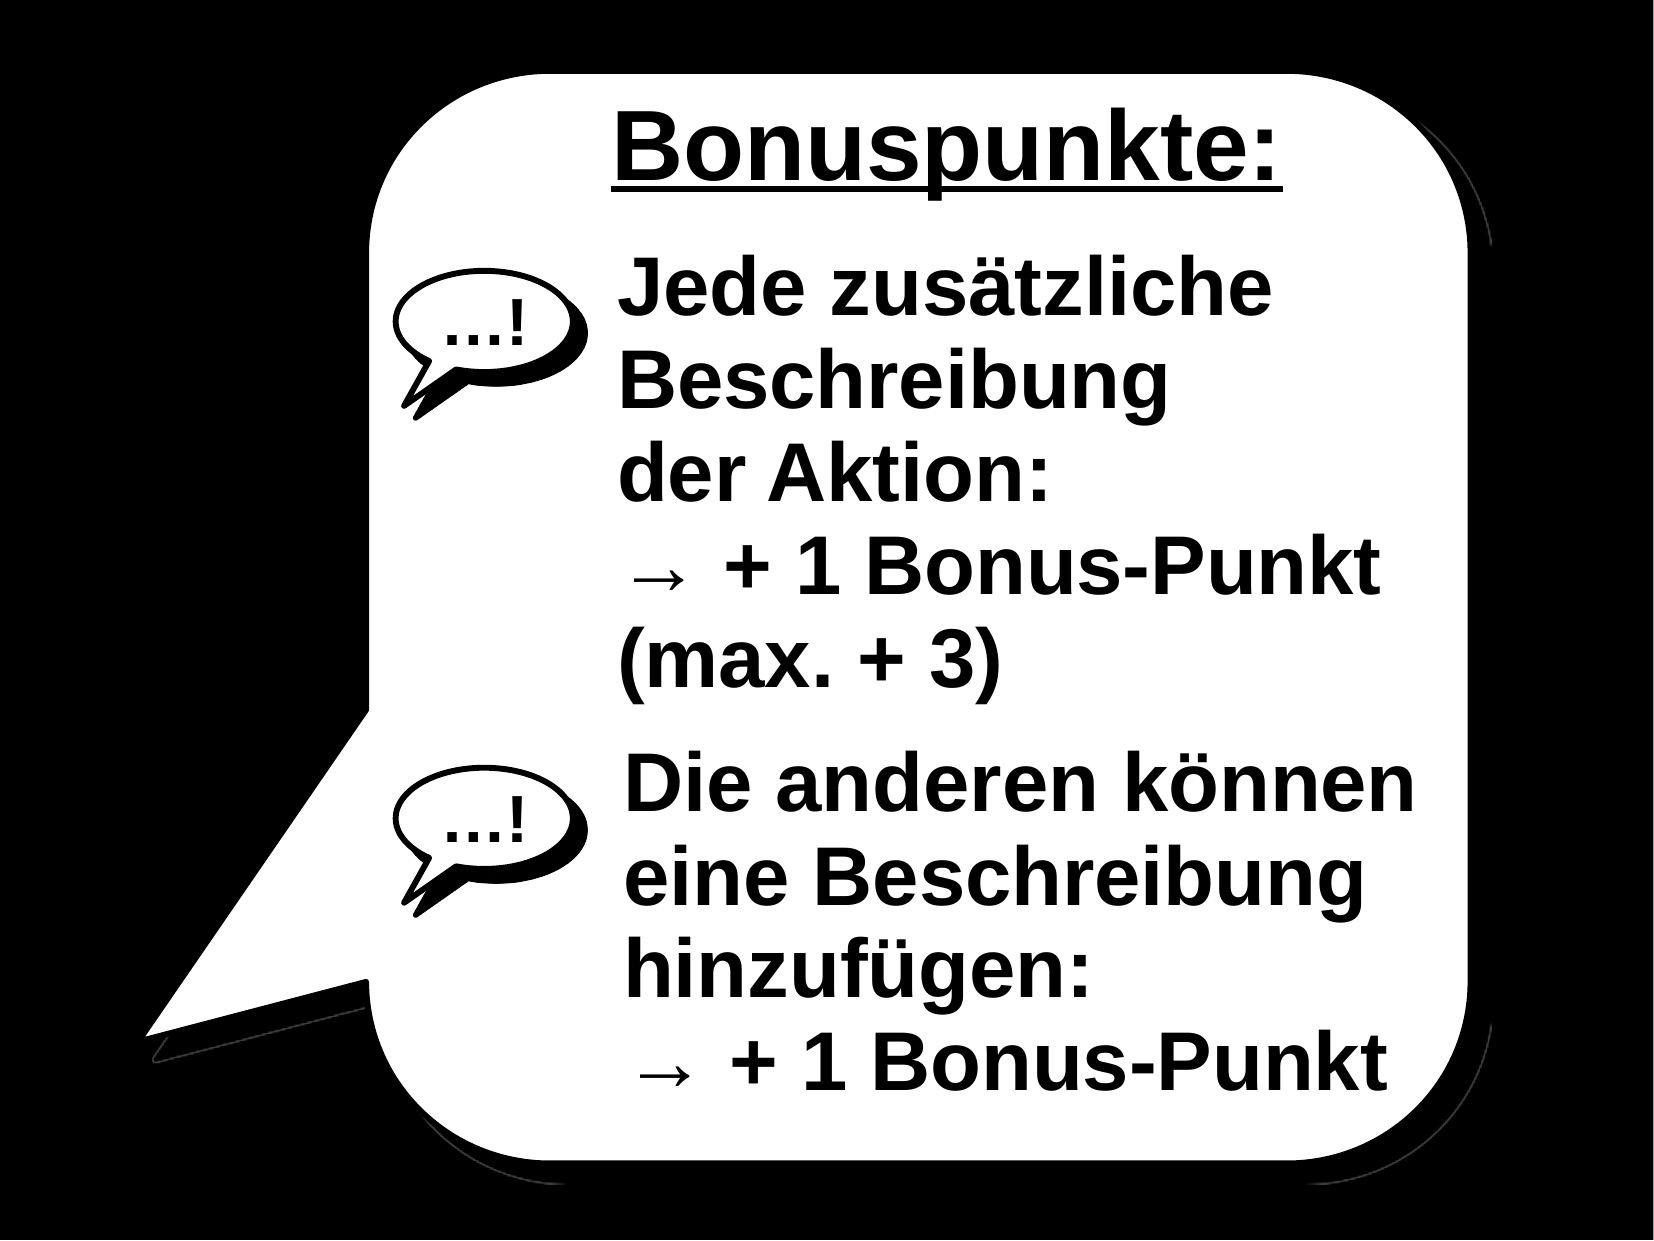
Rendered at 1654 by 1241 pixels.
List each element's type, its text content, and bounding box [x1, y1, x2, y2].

text_box …! [425, 774, 573, 865]
text_box Jede zusätzliche Beschreibung der Aktion: → + 1 Bonus-Punkt (max. + 3) [602, 233, 1459, 715]
text_box [138, 70, 1471, 1164]
text_box …! [425, 277, 573, 368]
text_box Bonuspunkte: [596, 82, 1453, 210]
text_box Die anderen können eine Beschreibung hinzufügen: → + 1 Bonus-Punkt [608, 729, 1465, 1118]
